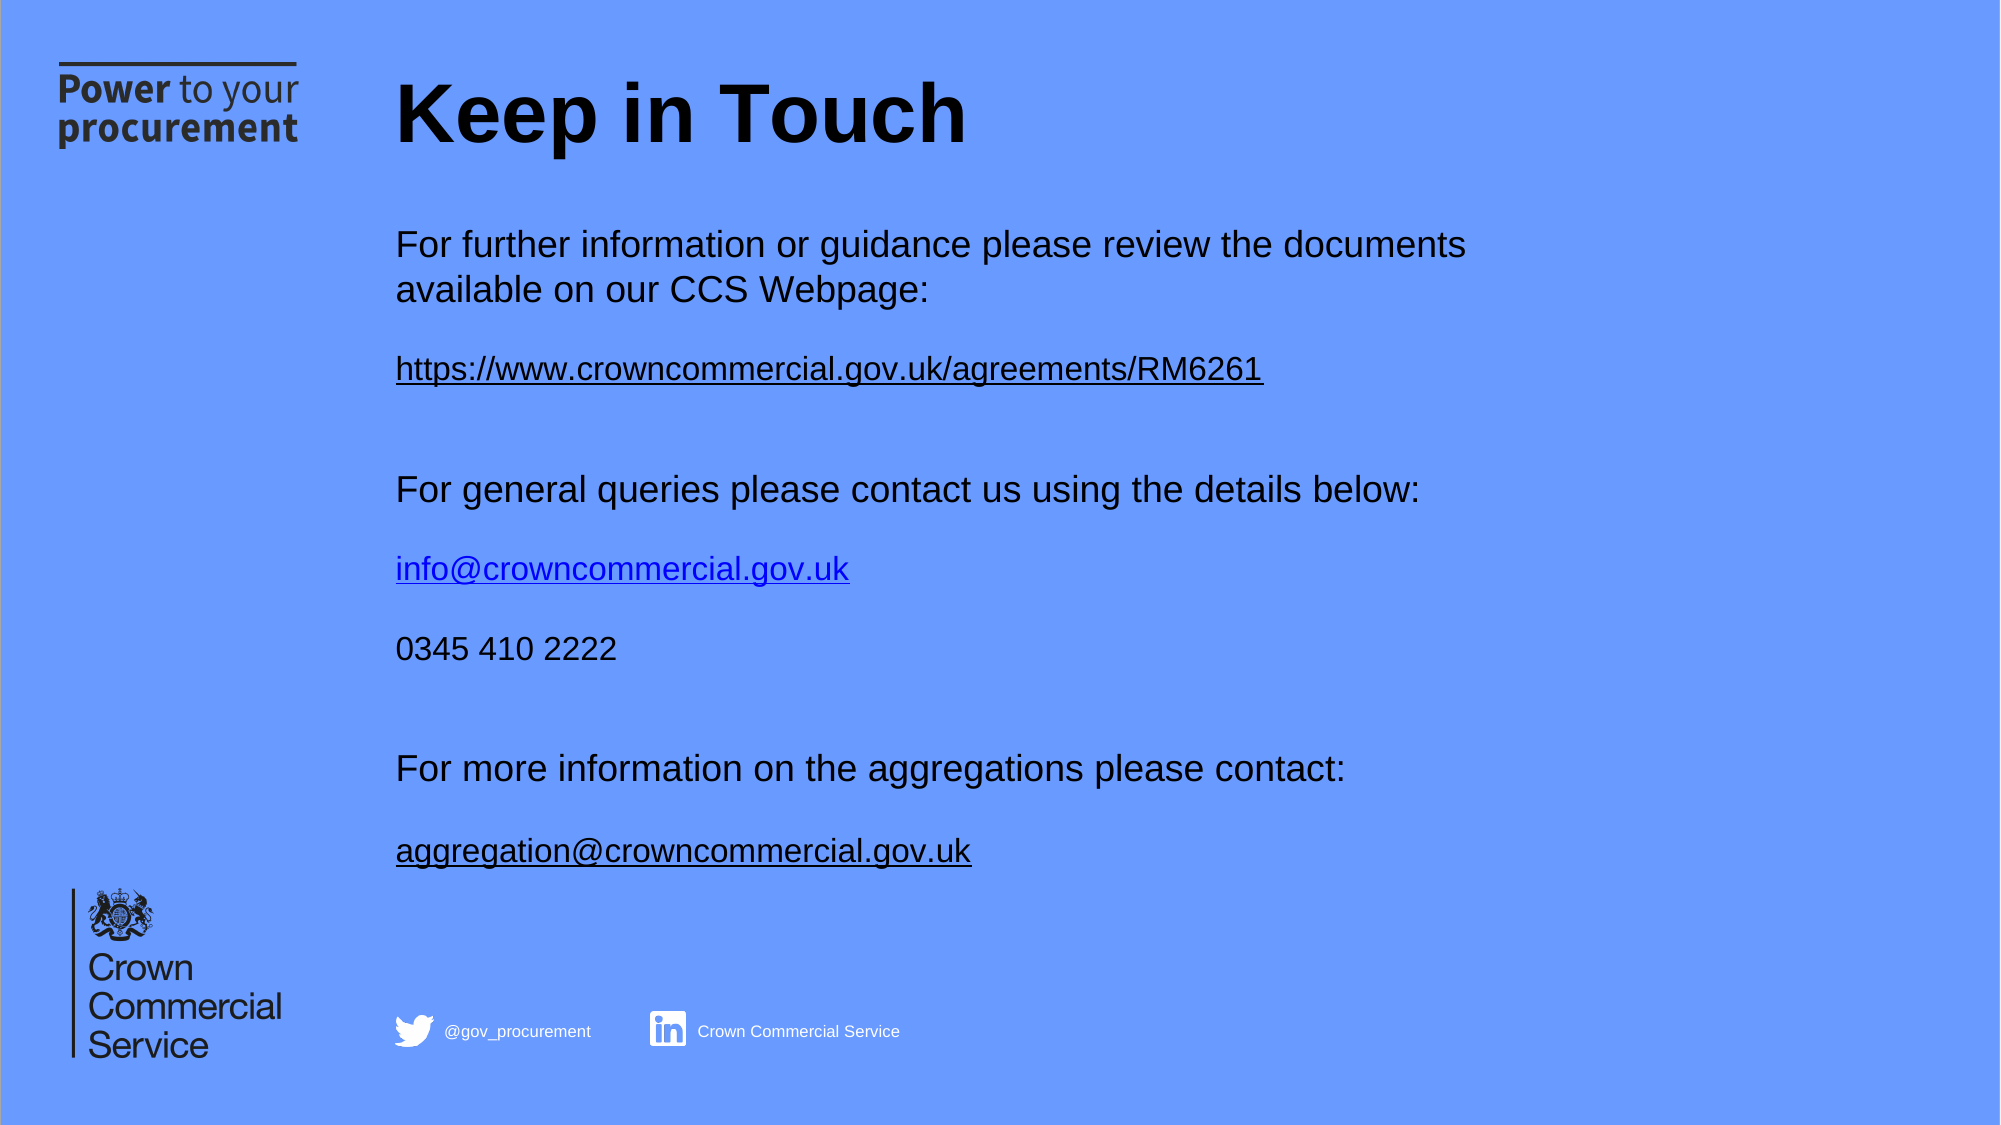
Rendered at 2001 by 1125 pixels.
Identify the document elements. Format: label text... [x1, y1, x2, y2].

title For further information or guidance please review the documents available on our CCS Webpage: https://www.crowncommercial.gov.uk/agreements/RM6261 For general queries please contact us using the details below: info@crowncommercial.gov.uk 0345 410 2222 For more information on the aggregations please contact: aggregation@crowncommercial.gov.uk [395, 220, 1475, 941]
text_box @gov_procurement [442, 1020, 623, 1042]
picture [395, 1015, 434, 1047]
picture [650, 1011, 686, 1046]
text_box Crown Commercial Service [695, 1020, 944, 1042]
title Keep in Touch [395, 58, 1115, 198]
